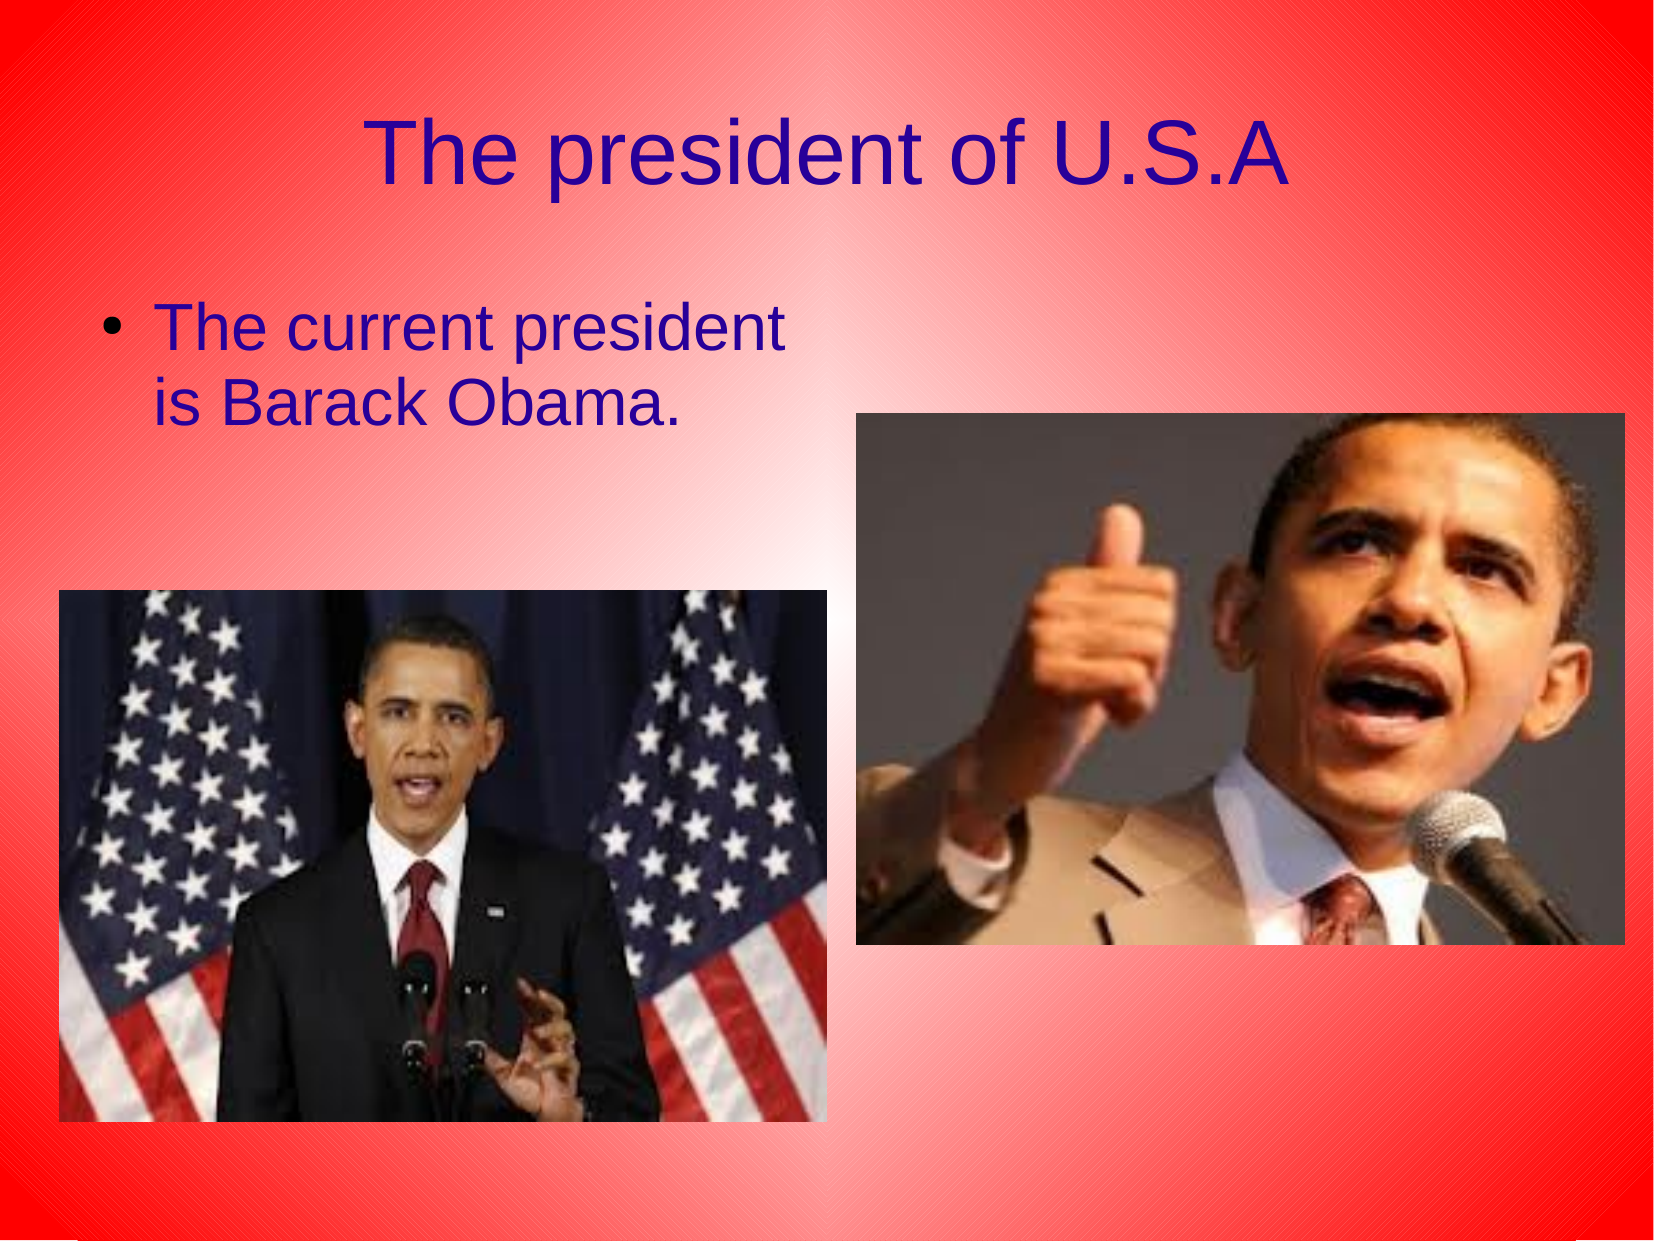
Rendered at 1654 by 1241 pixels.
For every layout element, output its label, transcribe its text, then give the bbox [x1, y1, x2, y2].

picture [59, 590, 827, 1123]
picture [856, 413, 1625, 945]
list The current president is Barack Obama. [82, 290, 809, 590]
title The president of U.S.A [82, 49, 1571, 257]
